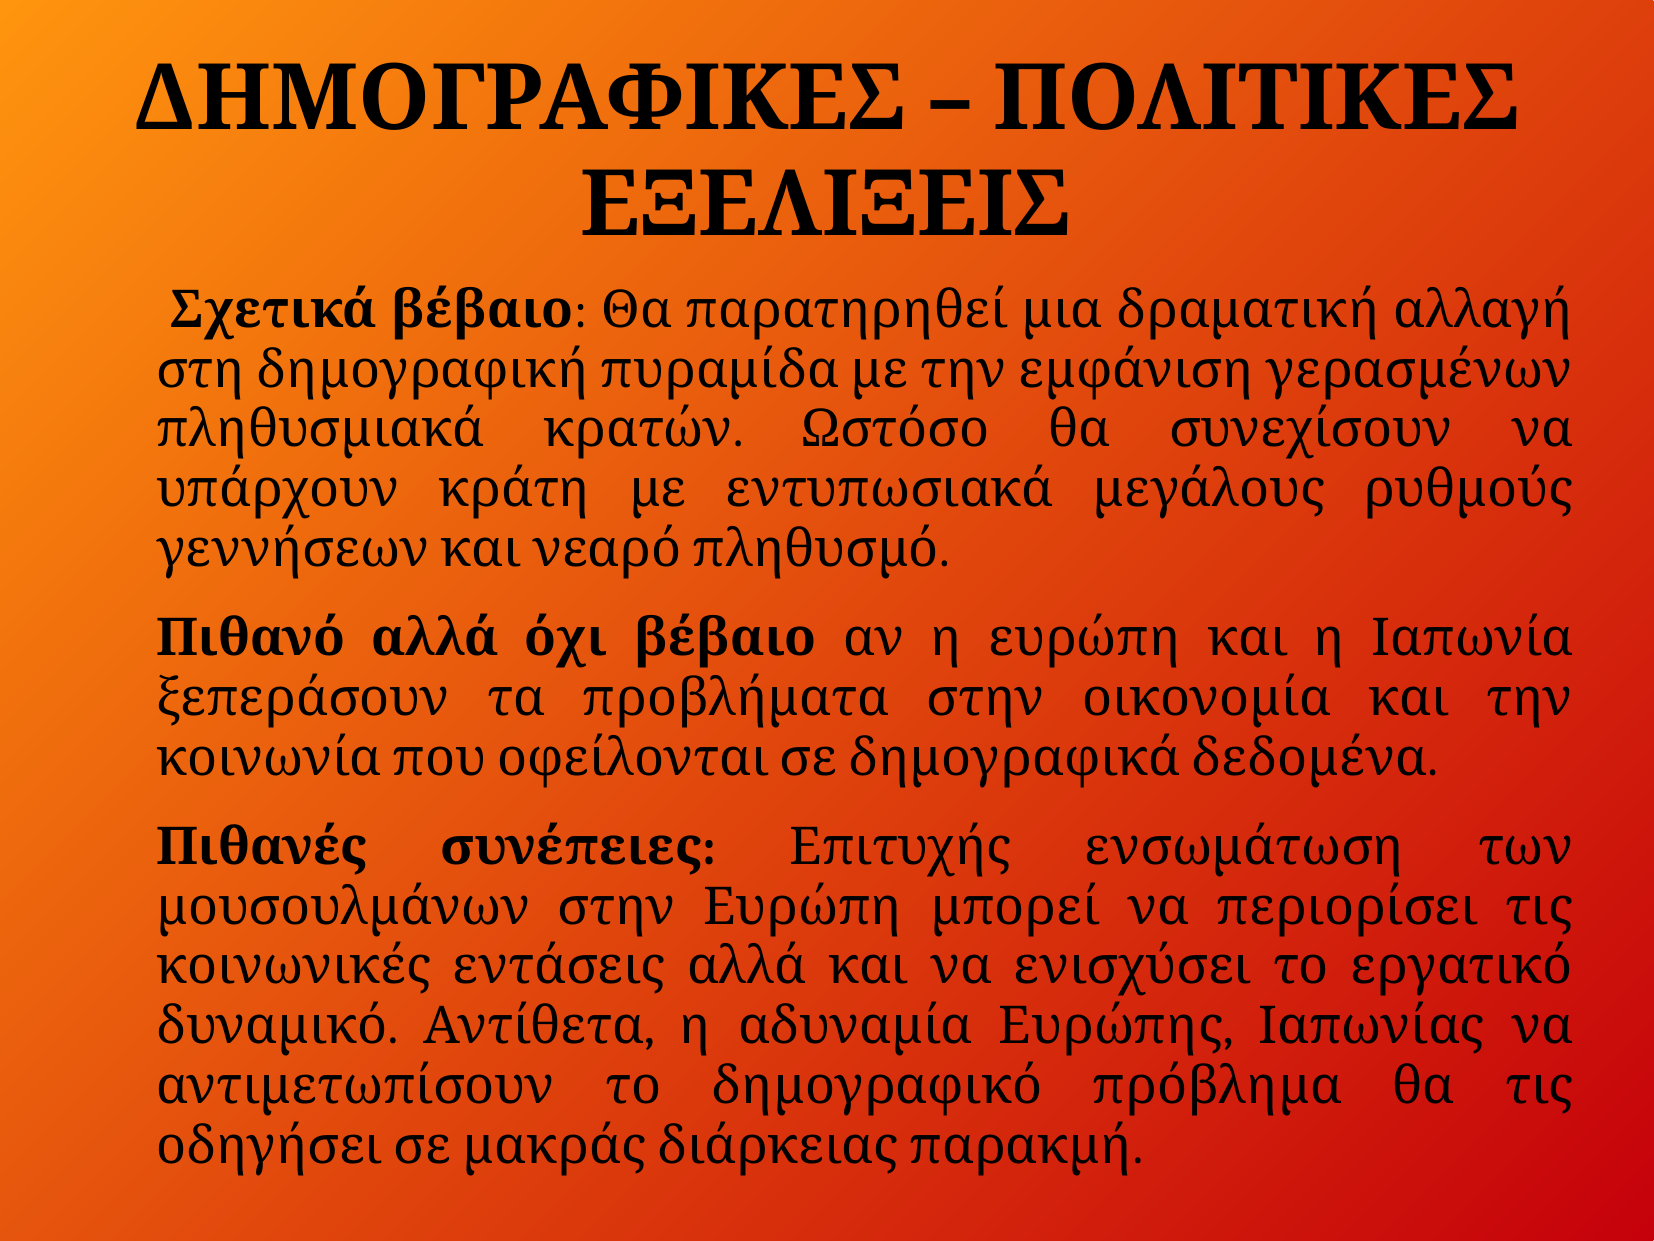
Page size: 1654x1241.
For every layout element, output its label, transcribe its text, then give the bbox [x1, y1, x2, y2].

title ΔΗΜΟΓΡΑΦΙΚΕΣ – ΠΟΛΙΤΙΚΕΣ ΕΞΕΛΙΞΕΙΣ [82, 45, 1571, 261]
list Σχετικά βέβαιο: Θα παρατηρηθεί μια δραματική αλλαγή στη δημογραφική πυραμίδα με την εμφάνιση γερασμένων πληθυσμιακά κρατών. Ωστόσο θα συνεχίσουν να υπάρχουν κράτη με εντυπωσιακά μεγάλους ρυθμούς γεννήσεων και νεαρό πληθυσμό. Πιθανό αλλά όχι βέβαιο αν η ευρώπη και η Ιαπωνία ξεπεράσουν τα προβλήματα στην οικονομία και την κοινωνία που οφείλονται σε δημογραφικά δεδομένα. Πιθανές συνέπειες: Επιτυχής ενσωμάτωση των μουσουλμάνων στην Ευρώπη μπορεί να περιορίσει τις κοινωνικές εντάσεις αλλά και να ενισχύσει το εργατικό δυναμικό. Αντίθετα, η αδυναμία Ευρώπης, Ιαπωνίας να αντιμετωπίσουν το δημογραφικό πρόβλημα θα τις οδηγήσει σε μακράς διάρκειας παρακμή. [85, 280, 1574, 1194]
